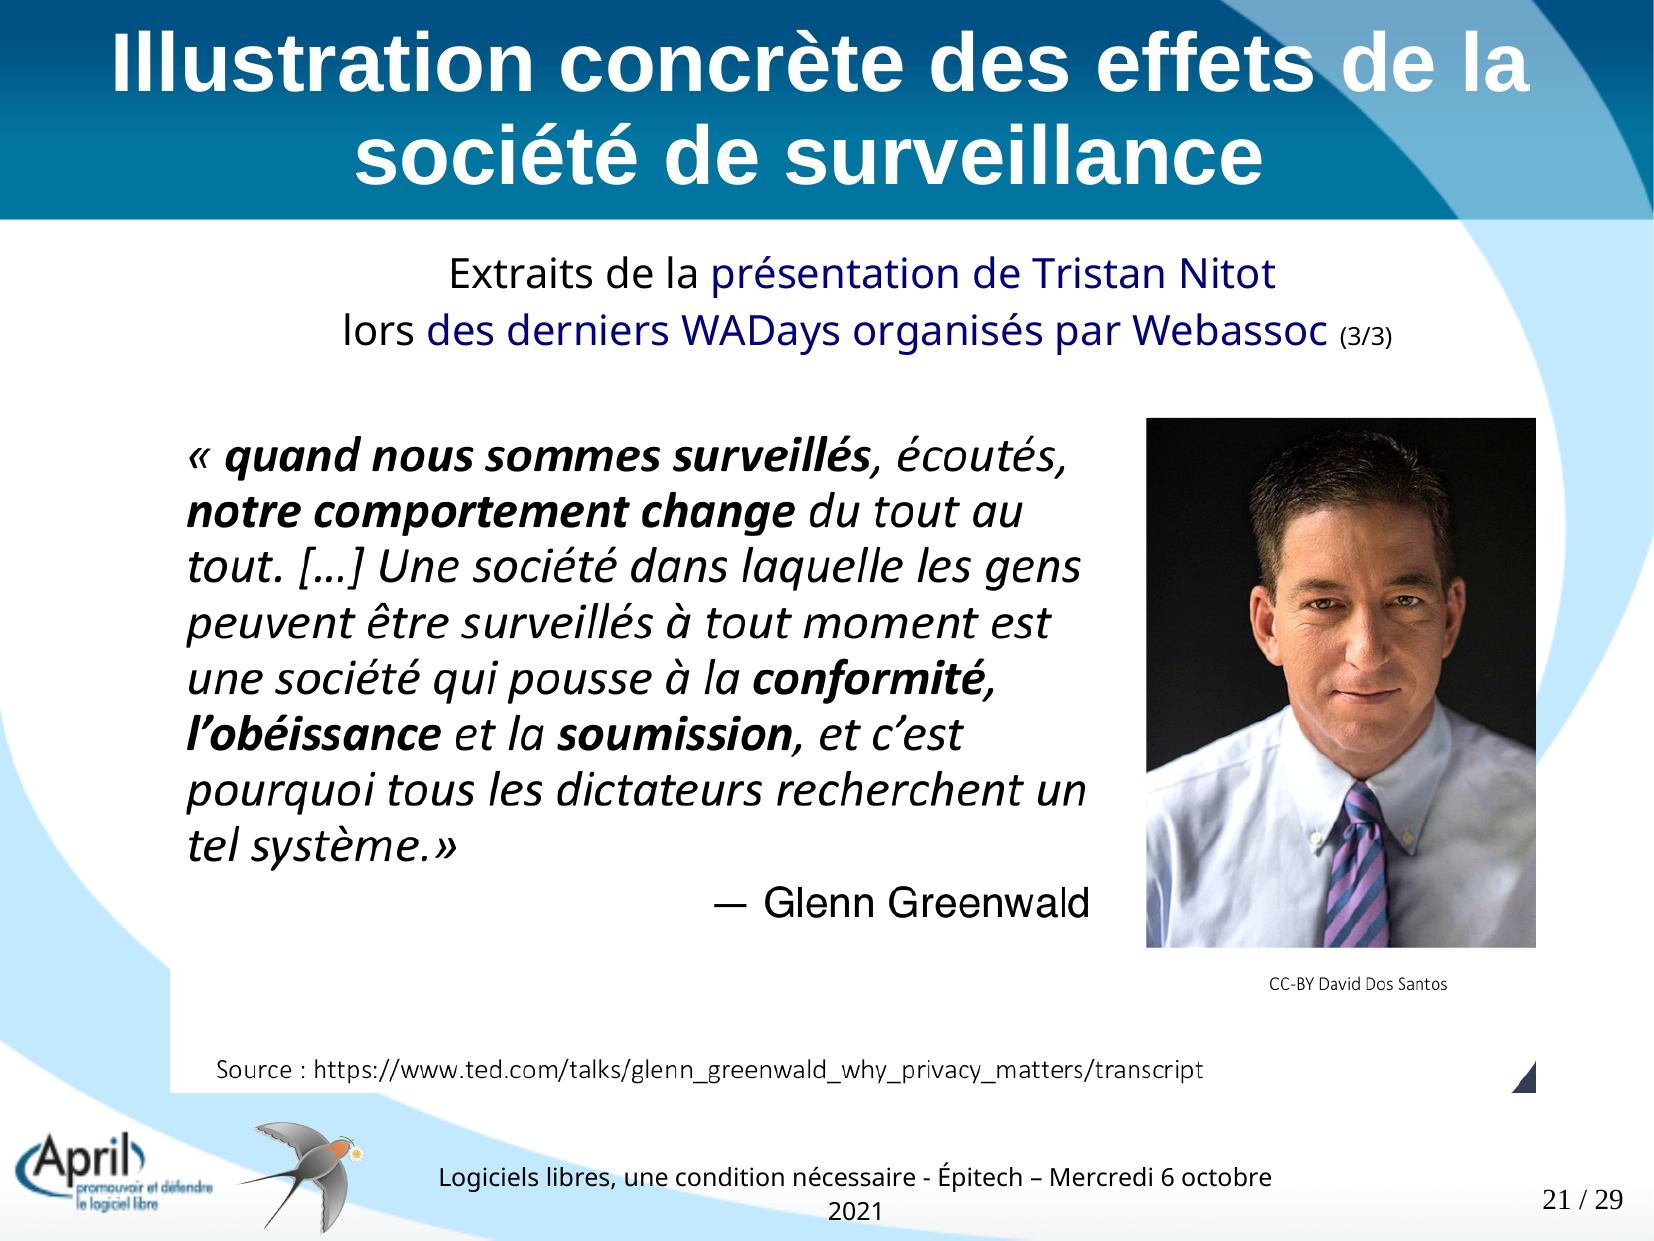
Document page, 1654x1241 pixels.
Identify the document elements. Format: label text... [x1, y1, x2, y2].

title Illustration concrète des effets de la société de surveillance [76, 5, 1565, 213]
text_box Extraits de la présentation de Tristan Nitot lors des derniers WADays organisés par Webassoc (3/3) [29, 236, 1654, 362]
picture [0, 0, 1654, 1241]
